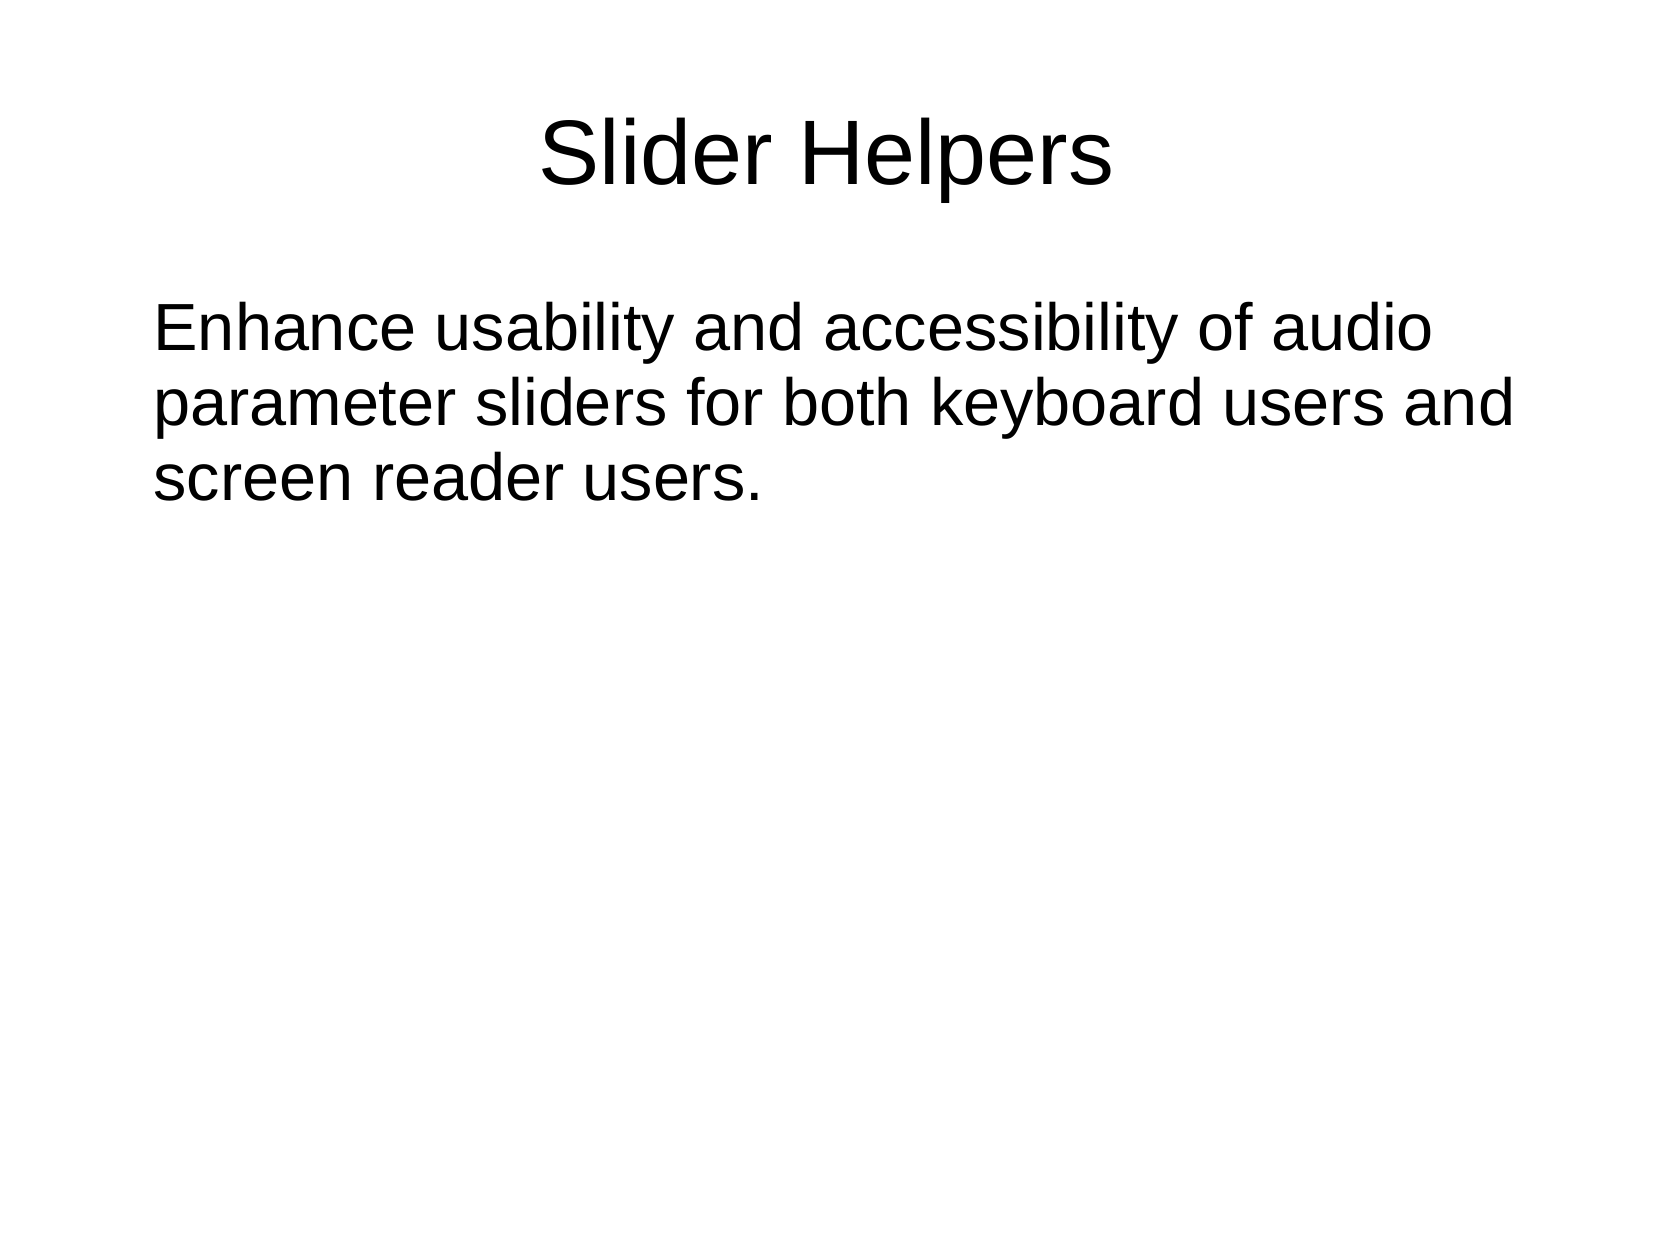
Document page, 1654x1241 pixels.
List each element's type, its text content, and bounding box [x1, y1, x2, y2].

list Enhance usability and accessibility of audio parameter sliders for both keyboard users and screen reader users. [82, 290, 1571, 1109]
title Slider Helpers [82, 49, 1571, 257]
